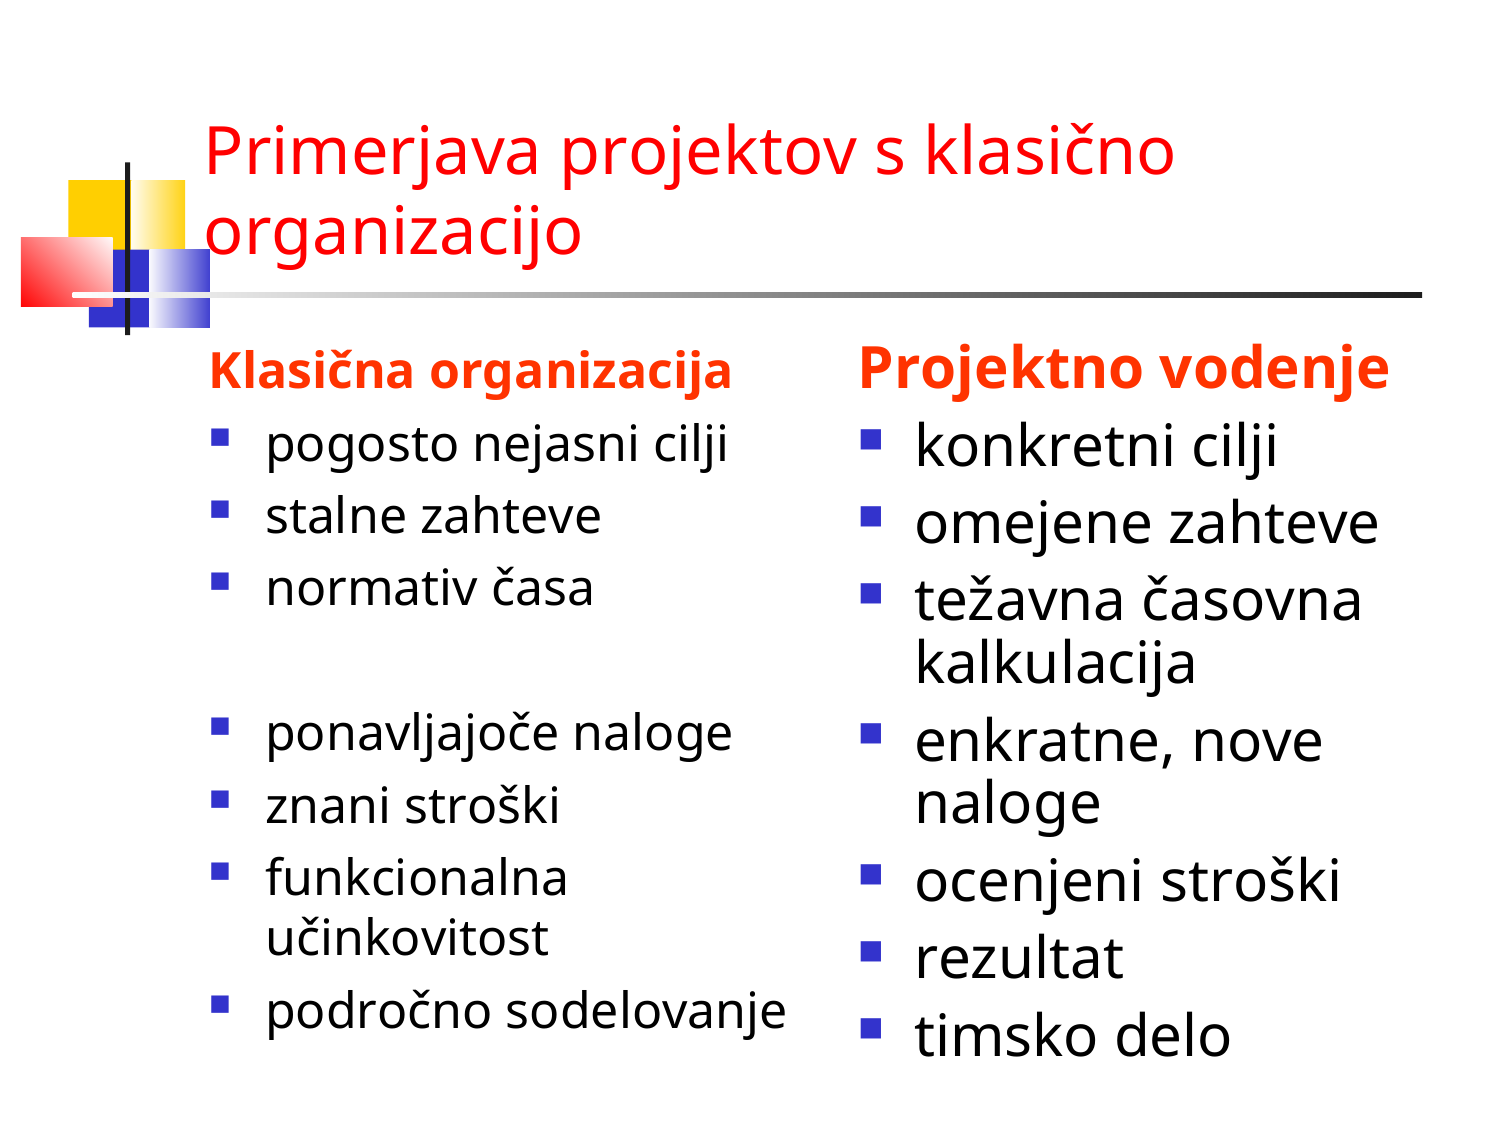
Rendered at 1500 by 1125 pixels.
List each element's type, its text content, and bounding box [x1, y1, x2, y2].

title Primerjava projektov s klasično organizacijo [188, 35, 1468, 276]
list Klasična organizacija pogosto nejasni cilji stalne zahteve normativ časa ponavljajoče naloge znani stroški funkcionalna učinkovitost področno sodelovanje [193, 331, 820, 1007]
list Projektno vodenje konkretni cilji omejene zahteve težavna časovna kalkulacija enkratne, nove naloge ocenjeni stroški rezultat timsko delo [842, 331, 1469, 1015]
